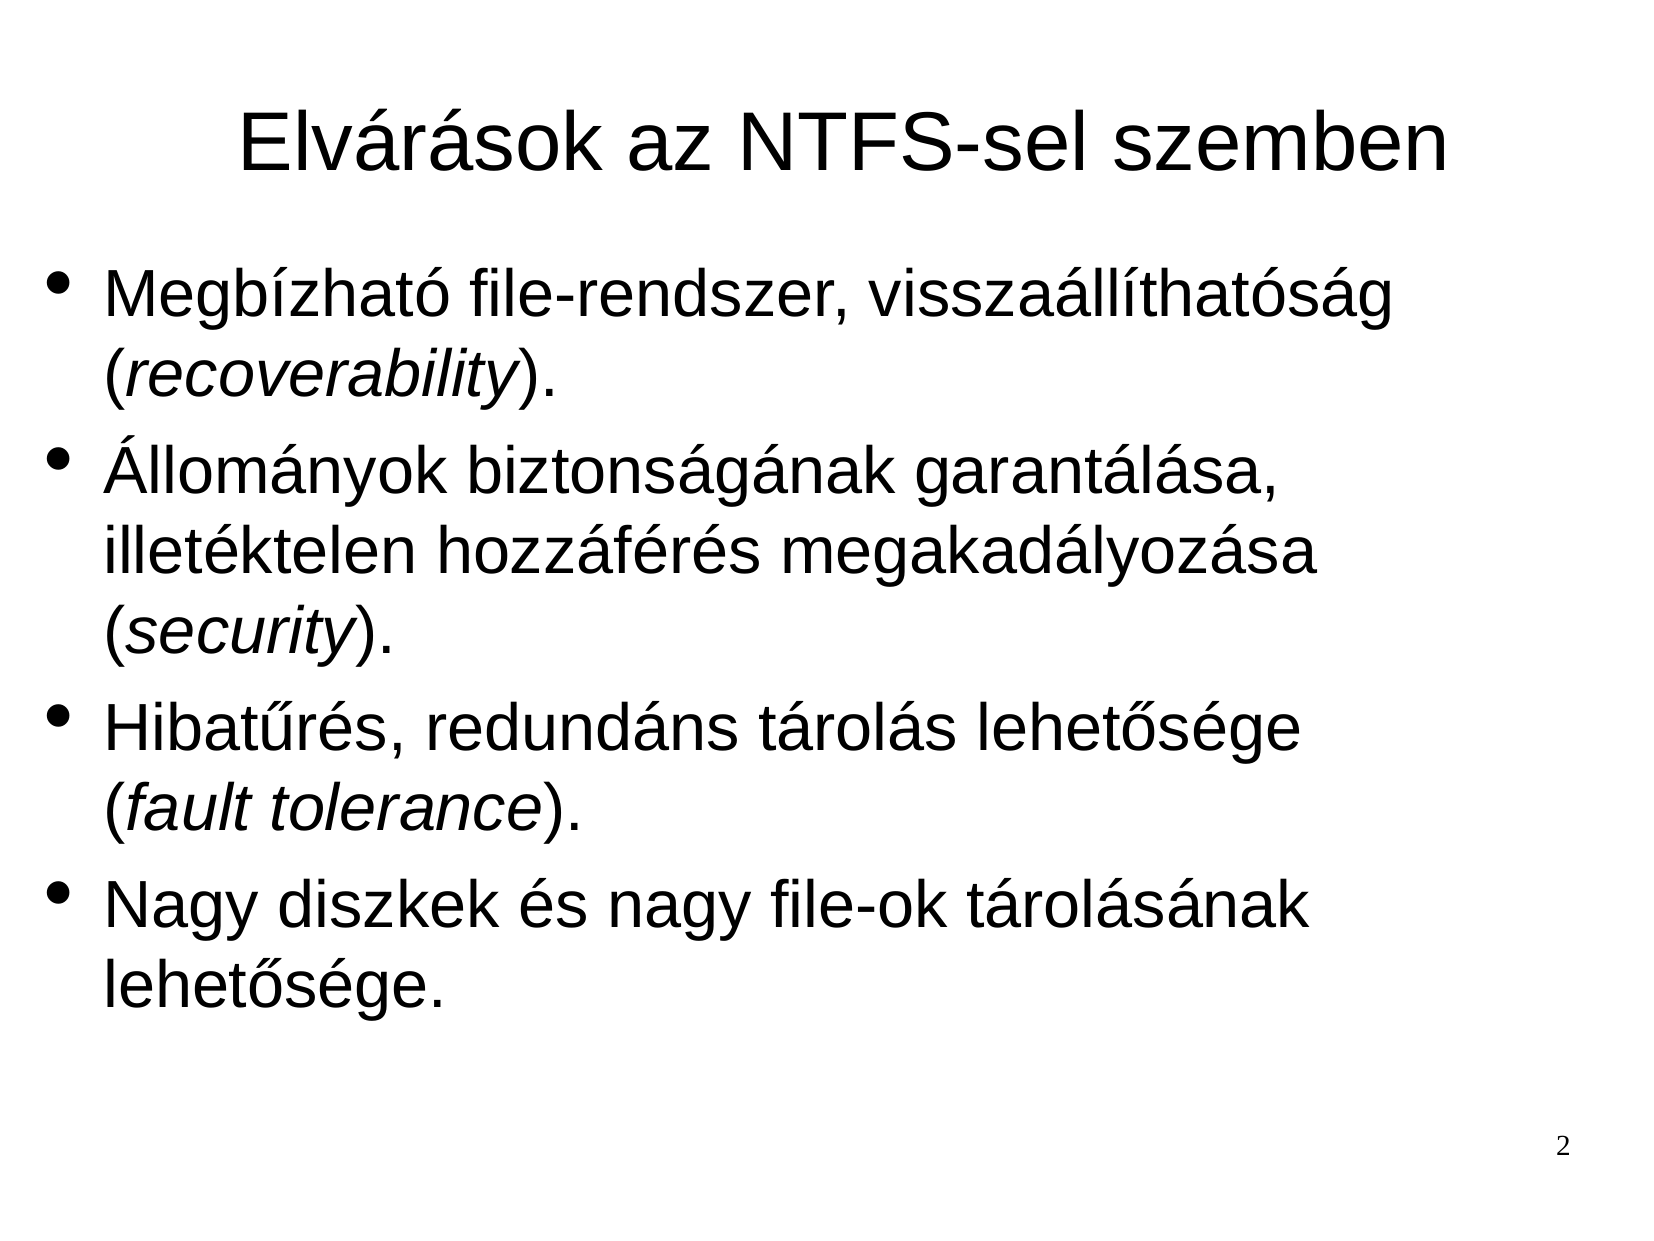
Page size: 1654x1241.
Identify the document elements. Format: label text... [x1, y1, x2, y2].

title Elvárások az NTFS-sel szemben [123, 34, 1530, 241]
list Megbízható file-rendszer, visszaállíthatóság (recoverability). Állományok biztonságának garantálása, illetéktelen hozzáférés megakadályozása (security). Hibatűrés, redundáns tárolás lehetősége (fault tolerance). Nagy diszkek és nagy file-ok tárolásának lehetősége. [32, 242, 1622, 1194]
